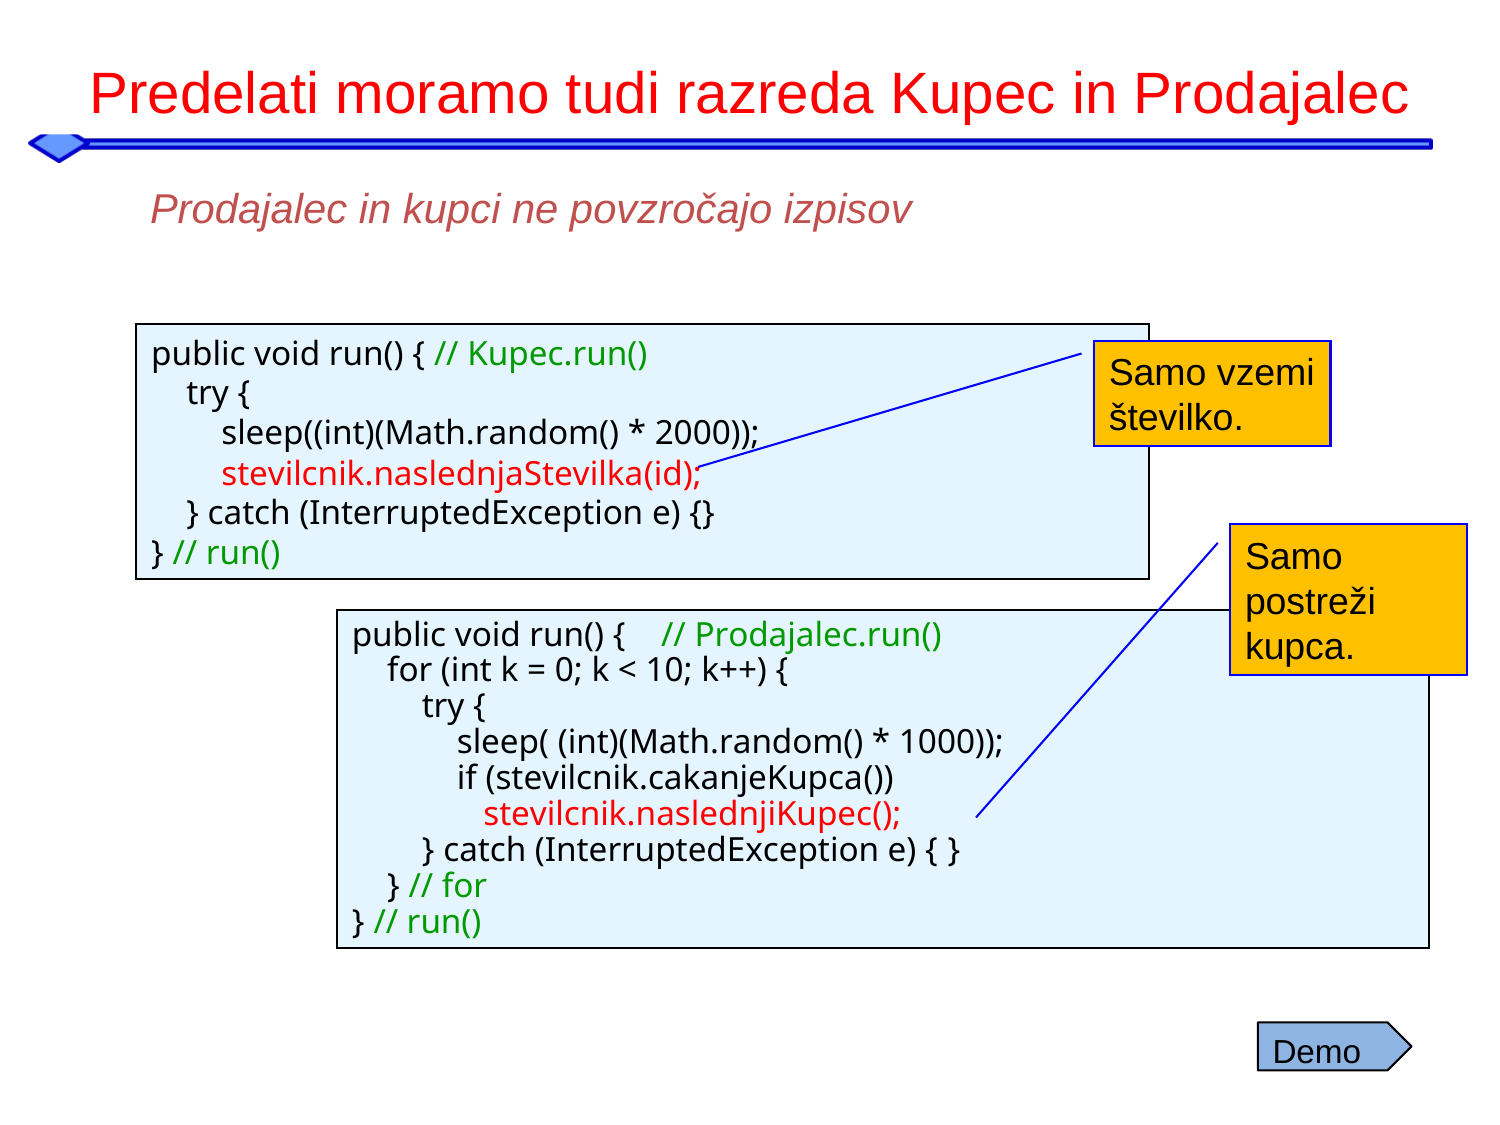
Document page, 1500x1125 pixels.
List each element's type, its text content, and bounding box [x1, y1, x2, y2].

title Predelati moramo tudi razreda Kupec in Prodajalec [0, 45, 1500, 135]
text_box public void run() { // Kupec.run() try { sleep((int)(Math.random() * 2000)); stevilcnik.naslednjaStevilka(id); } catch (InterruptedException e) {} } // run() [136, 324, 1150, 580]
text_box Demo [1257, 1022, 1412, 1071]
text_box Samo vzemi številko. [1094, 341, 1331, 446]
picture [28, 135, 1433, 163]
text_box Prodajalec in kupci ne povzročajo izpisov [135, 173, 928, 240]
text_box public void run() { // Prodajalec.run() for (int k = 0; k < 10; k++) { try { sleep( (int)(Math.random() * 1000)); if (stevilcnik.cakanjeKupca()) stevilcnik.naslednjiKupec(); } catch (InterruptedException e) { } } // for } // run() [337, 609, 1429, 949]
text_box Samo postreži kupca. [1230, 524, 1467, 675]
